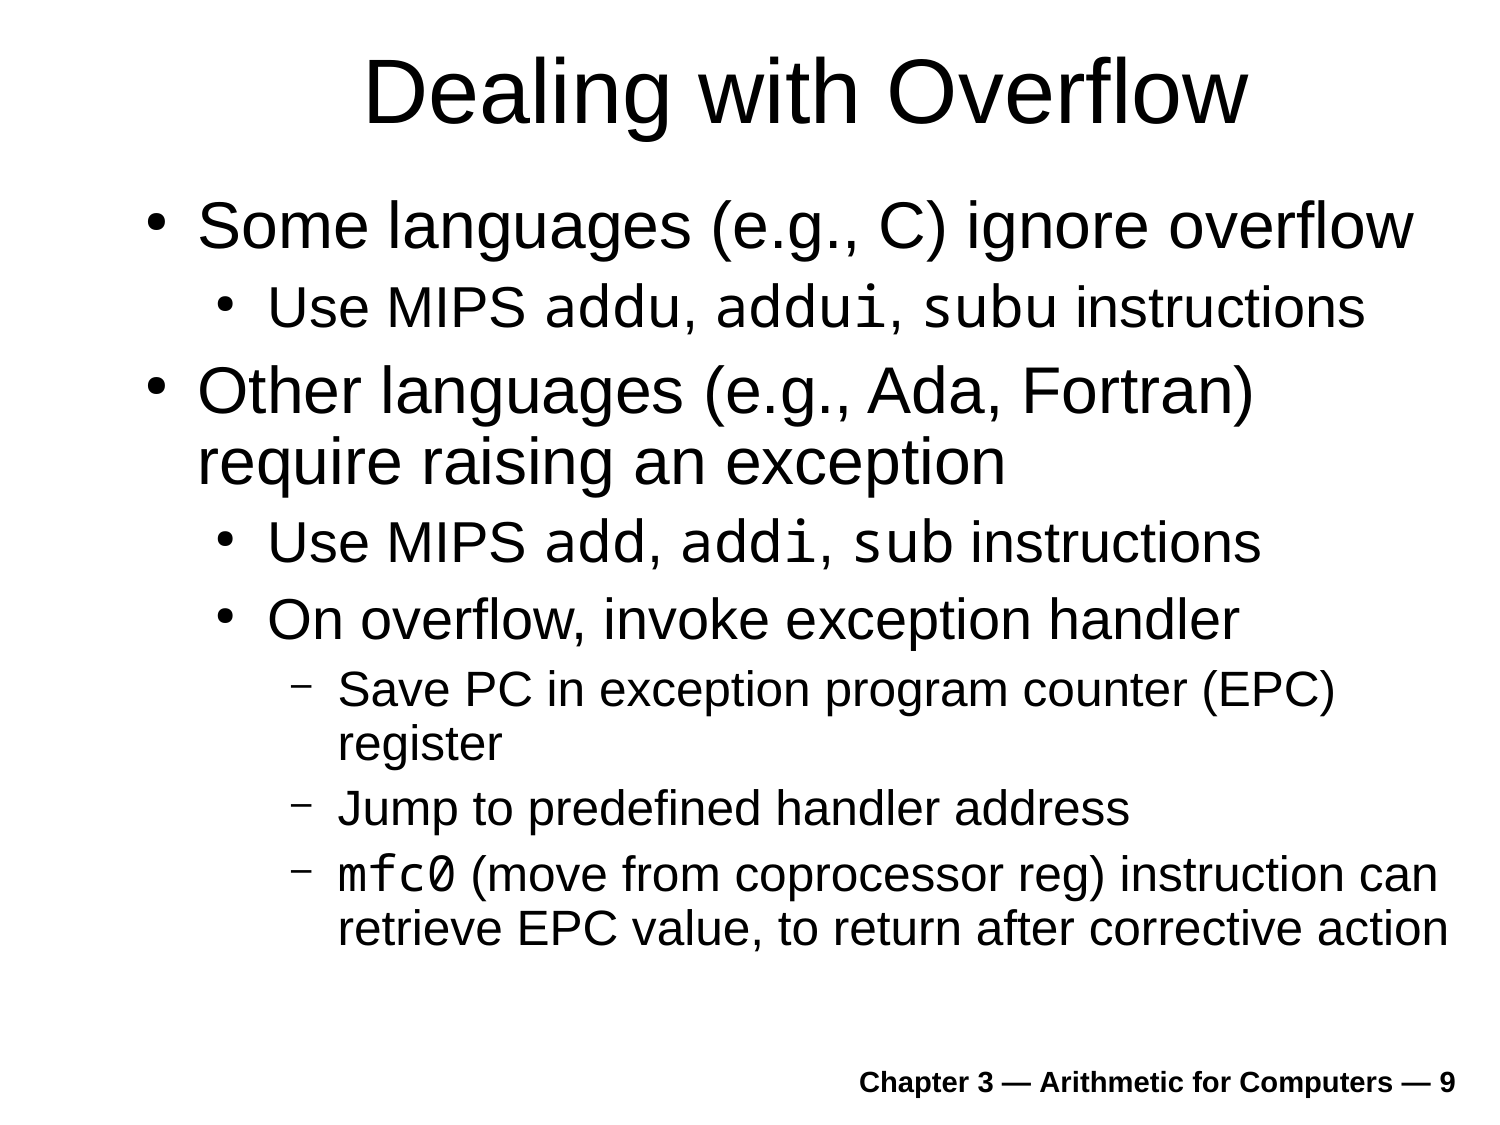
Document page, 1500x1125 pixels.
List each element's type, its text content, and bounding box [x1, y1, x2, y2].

list Some languages (e.g., C) ignore overflow Use MIPS addu, addui, subu instructions Other languages (e.g., Ada, Fortran) require raising an exception Use MIPS add, addi, sub instructions On overflow, invoke exception handler Save PC in exception program counter (EPC) register Jump to predefined handler address mfc0 (move from coprocessor reg) instruction can retrieve EPC value, to return after corrective action [112, 184, 1469, 1024]
text_box Chapter 3 — Arithmetic for Computers — <number> [277, 1046, 1471, 1106]
title Dealing with Overflow [112, 23, 1468, 149]
